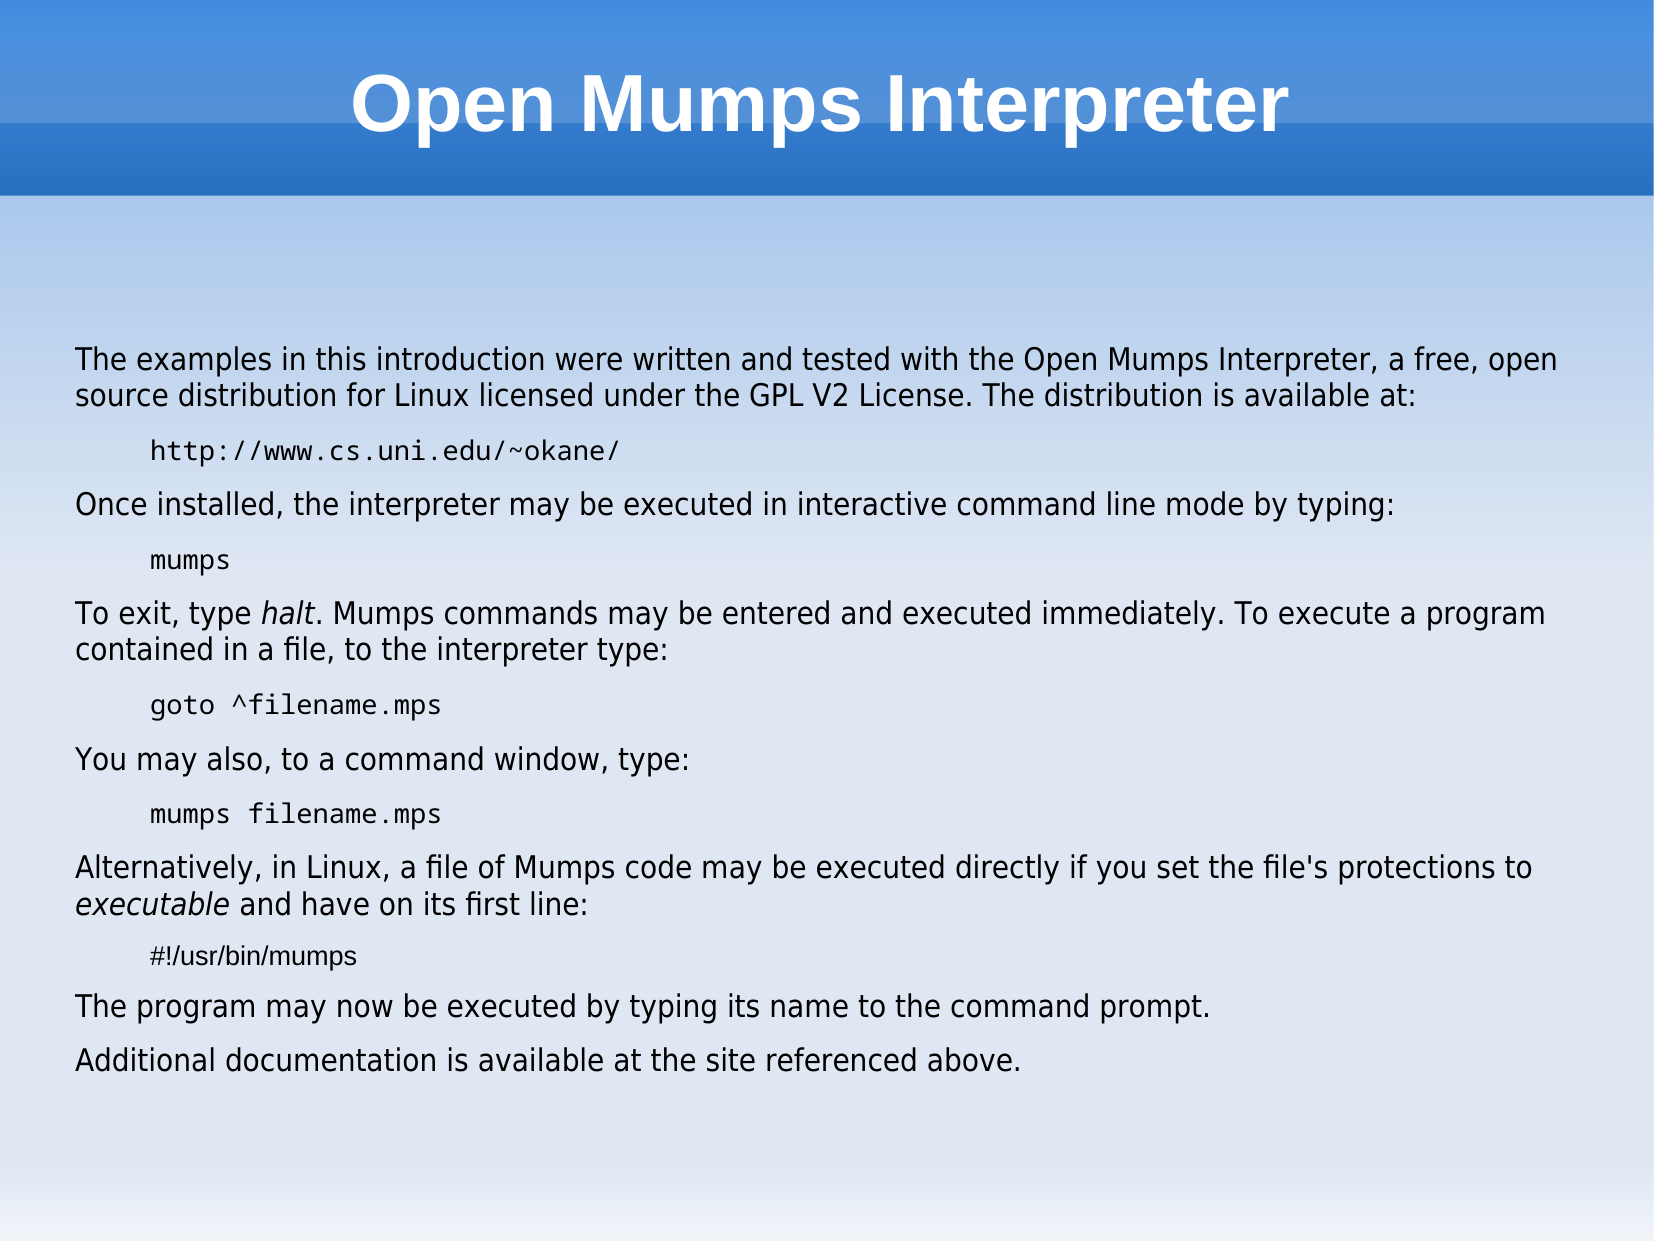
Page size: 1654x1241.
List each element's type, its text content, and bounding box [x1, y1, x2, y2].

list The examples in this introduction were written and tested with the Open Mumps Interpreter, a free, open source distribution for Linux licensed under the GPL V2 License. The distribution is available at: http://www.cs.uni.edu/~okane/ Once installed, the interpreter may be executed in interactive command line mode by typing: mumps To exit, type halt. Mumps commands may be entered and executed immediately. To execute a program contained in a file, to the interpreter type: goto ^filename.mps You may also, to a command window, type: mumps filename.mps Alternatively, in Linux, a file of Mumps code may be executed directly if you set the file's protections to executable and have on its first line: #!/usr/bin/mumps The program may now be executed by typing its name to the command prompt. Additional documentation is available at the site referenced above. [75, 262, 1564, 1159]
picture [0, 0, 1654, 1241]
title Open Mumps Interpreter [76, 0, 1565, 208]
